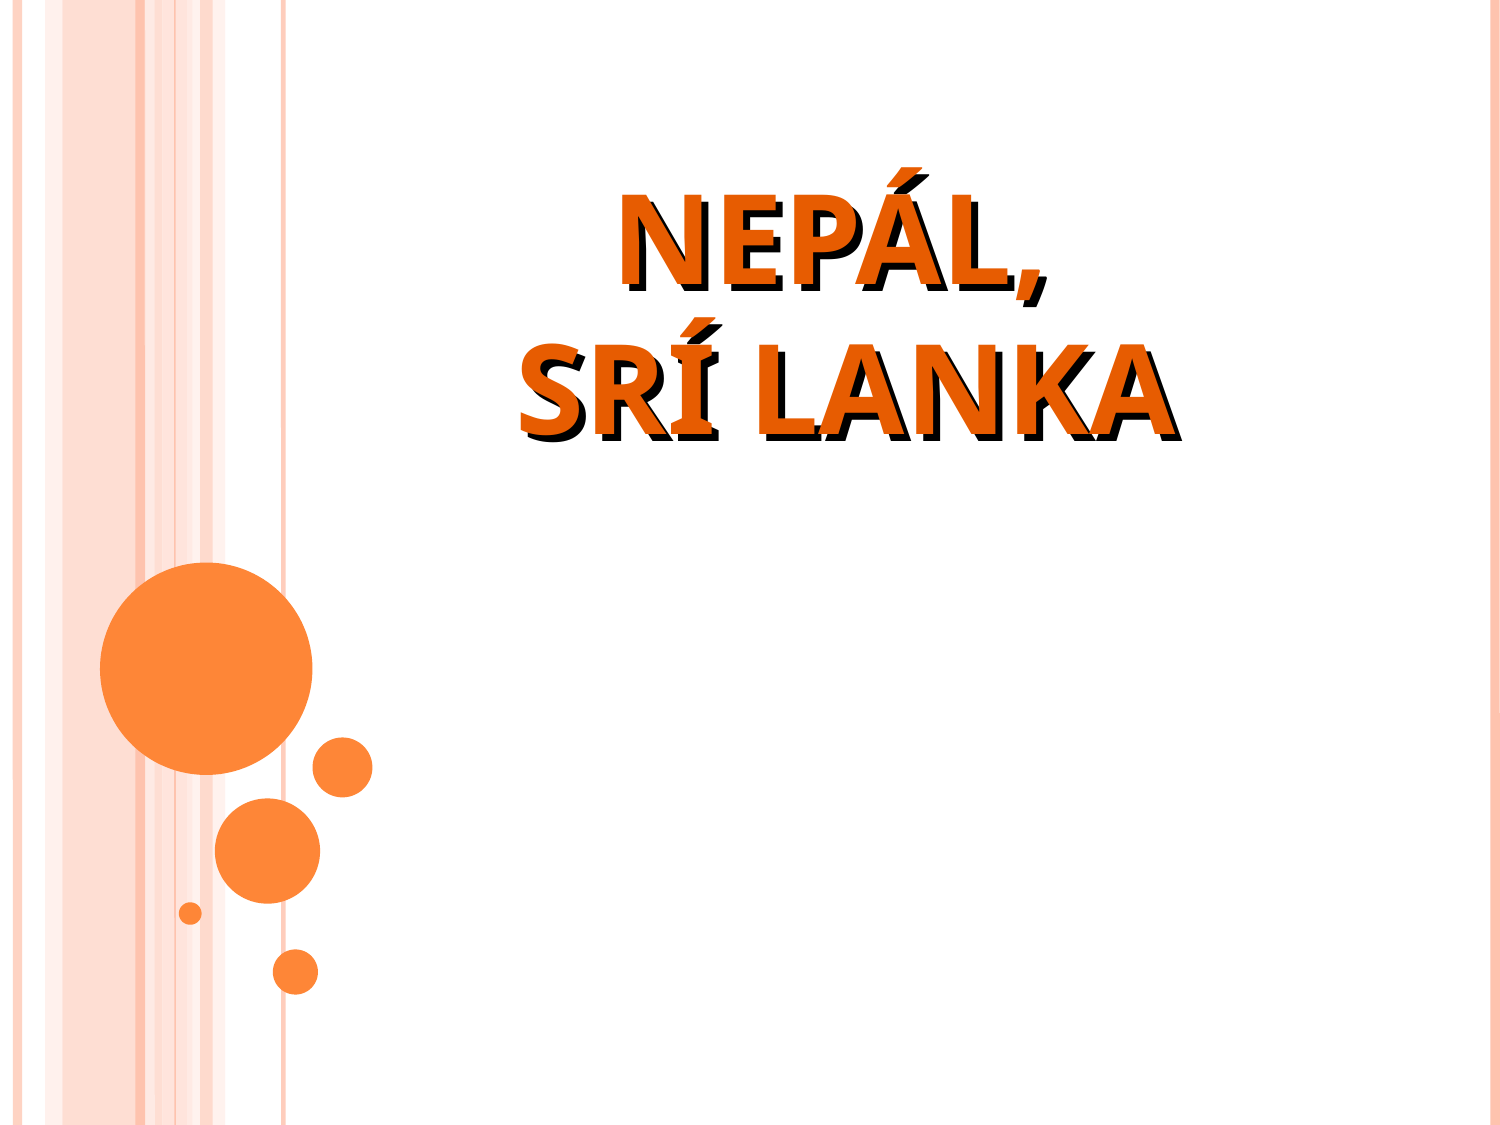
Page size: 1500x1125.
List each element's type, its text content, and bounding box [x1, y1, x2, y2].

title NEPÁL, SRÍ LANKA [339, 152, 1353, 464]
